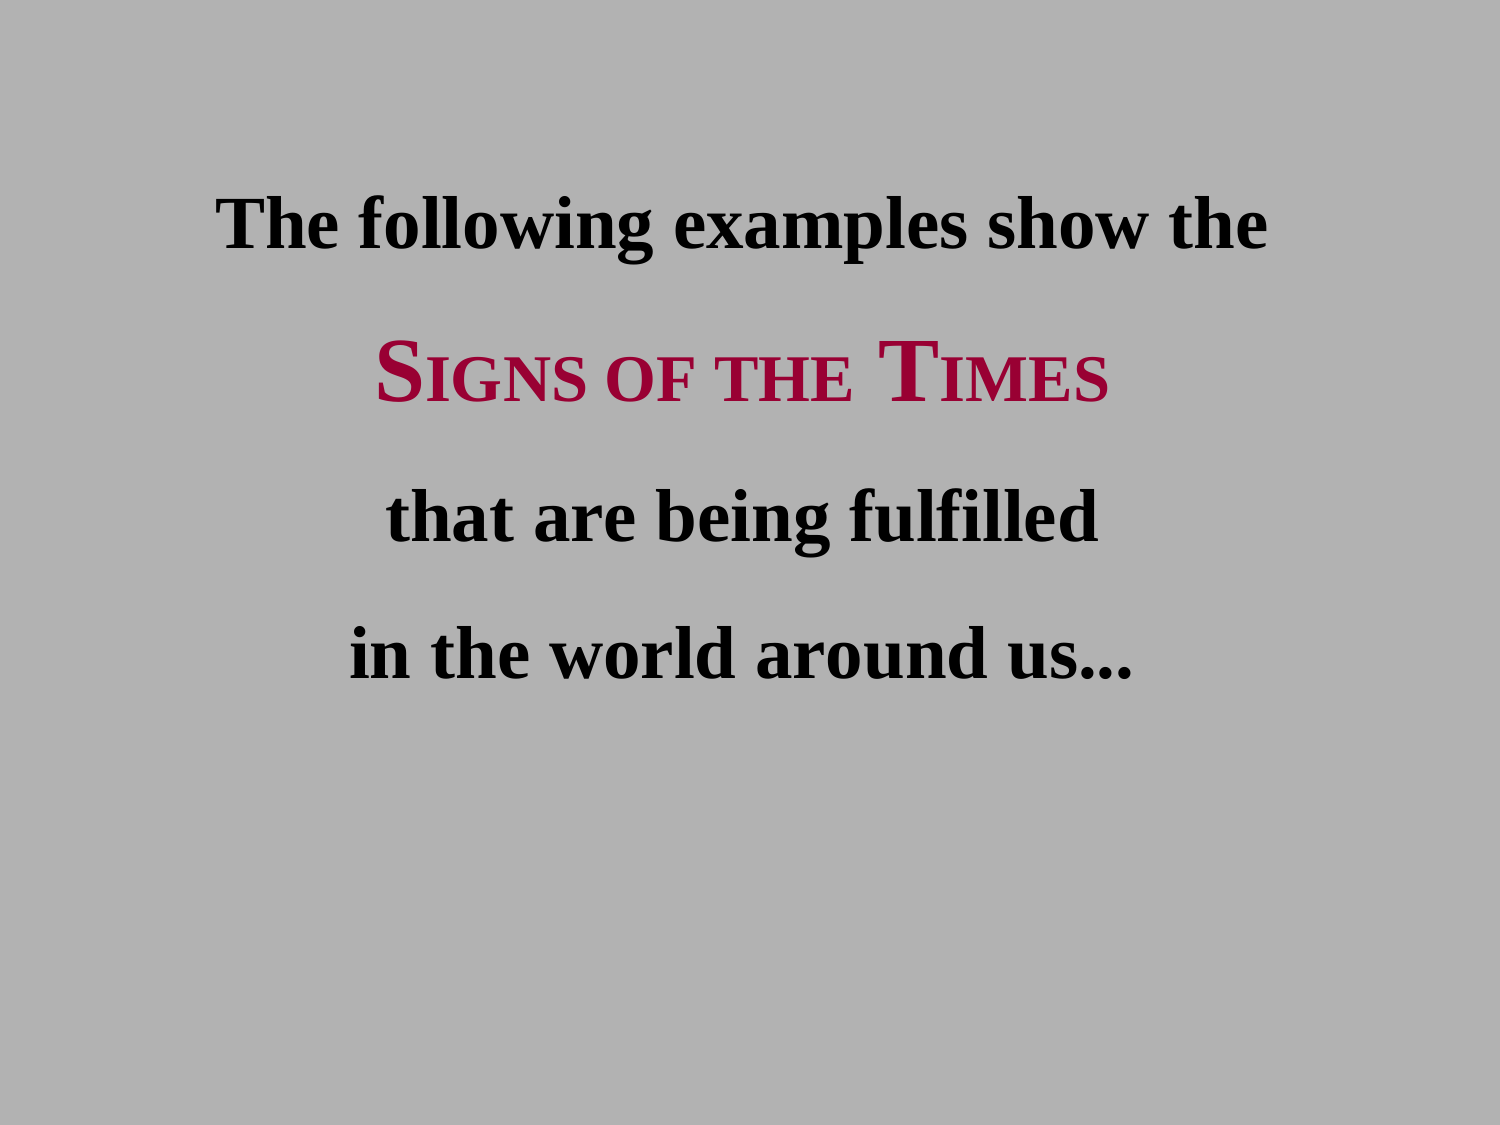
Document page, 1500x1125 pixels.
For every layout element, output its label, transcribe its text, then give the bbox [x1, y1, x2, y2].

text_box The following examples show the SIGNS OF THE TIMES that are being fulfilled in the world around us... [161, 165, 1324, 702]
